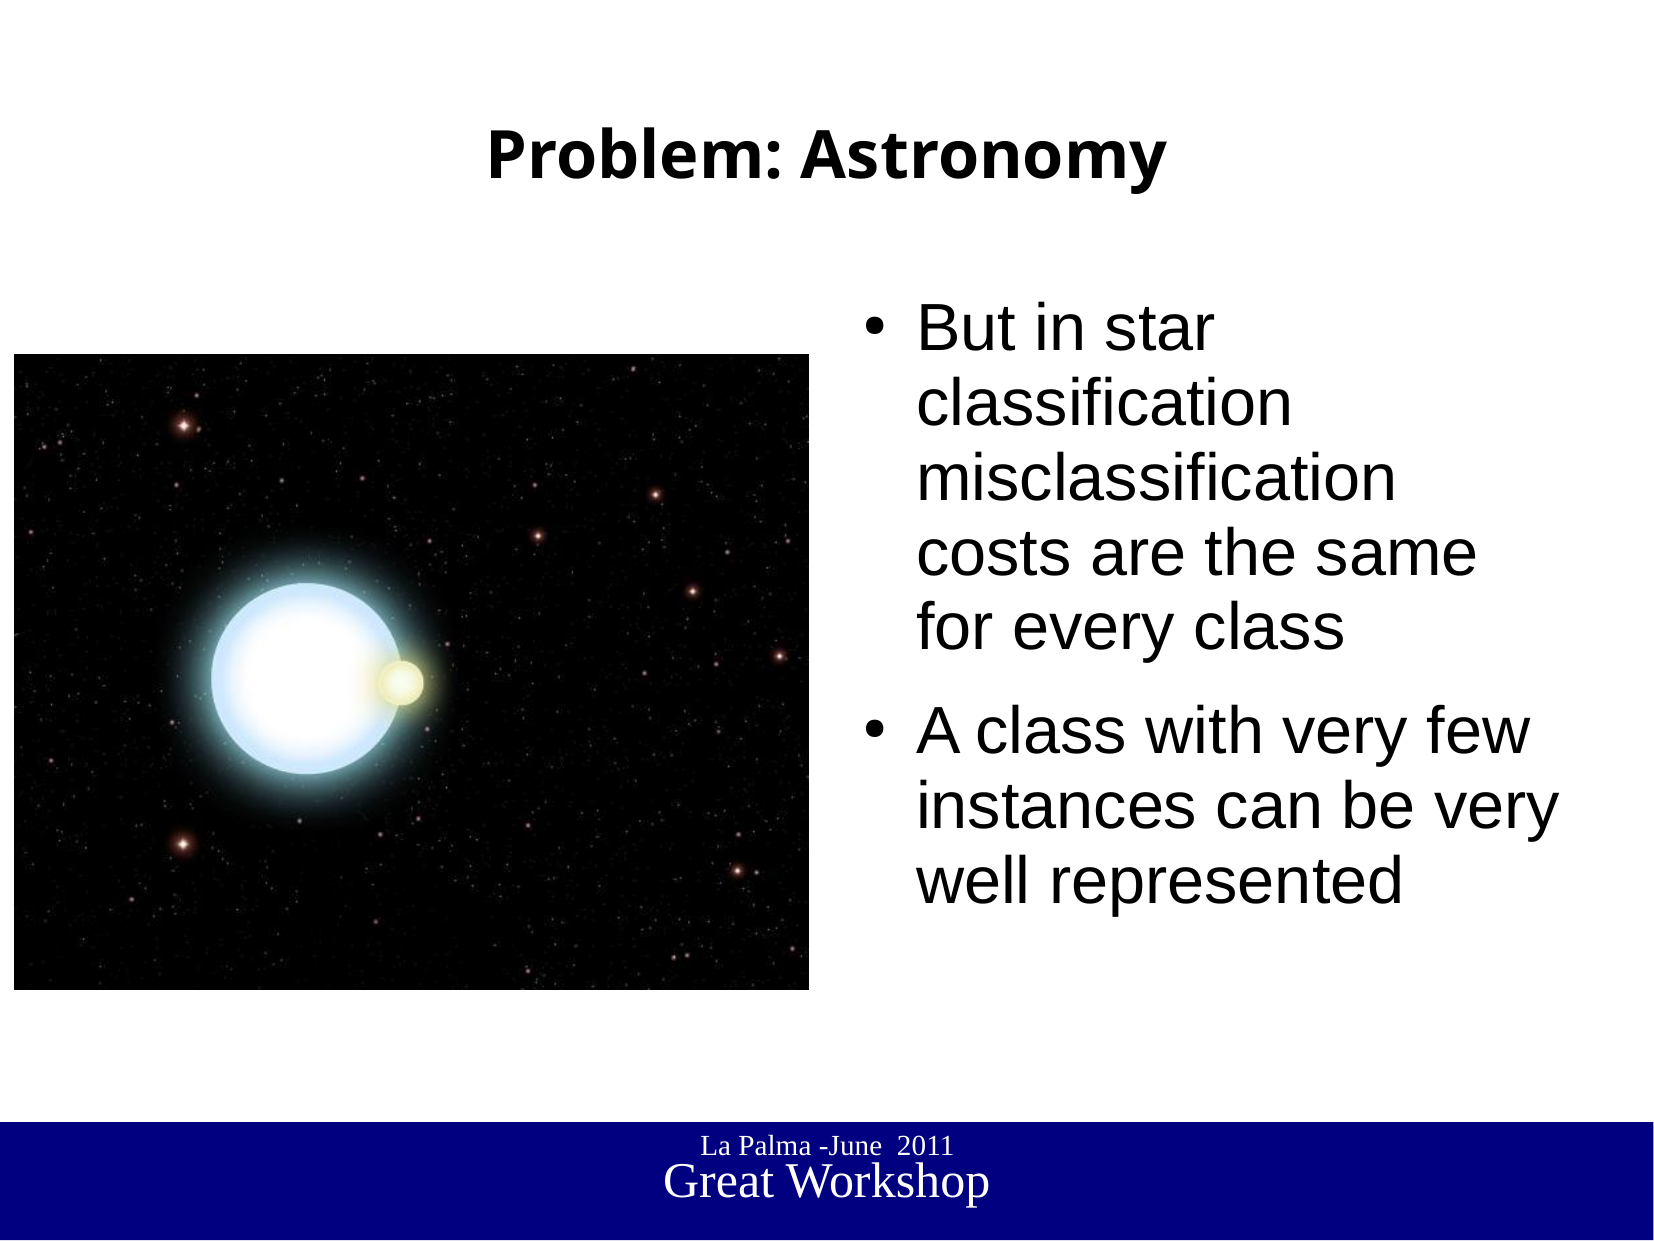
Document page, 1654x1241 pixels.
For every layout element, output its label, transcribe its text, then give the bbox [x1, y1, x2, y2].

title Problem: Astronomy [82, 49, 1571, 257]
list But in star classification misclassification costs are the same for every class A class with very few instances can be very well represented [845, 290, 1572, 1094]
picture [14, 354, 809, 990]
